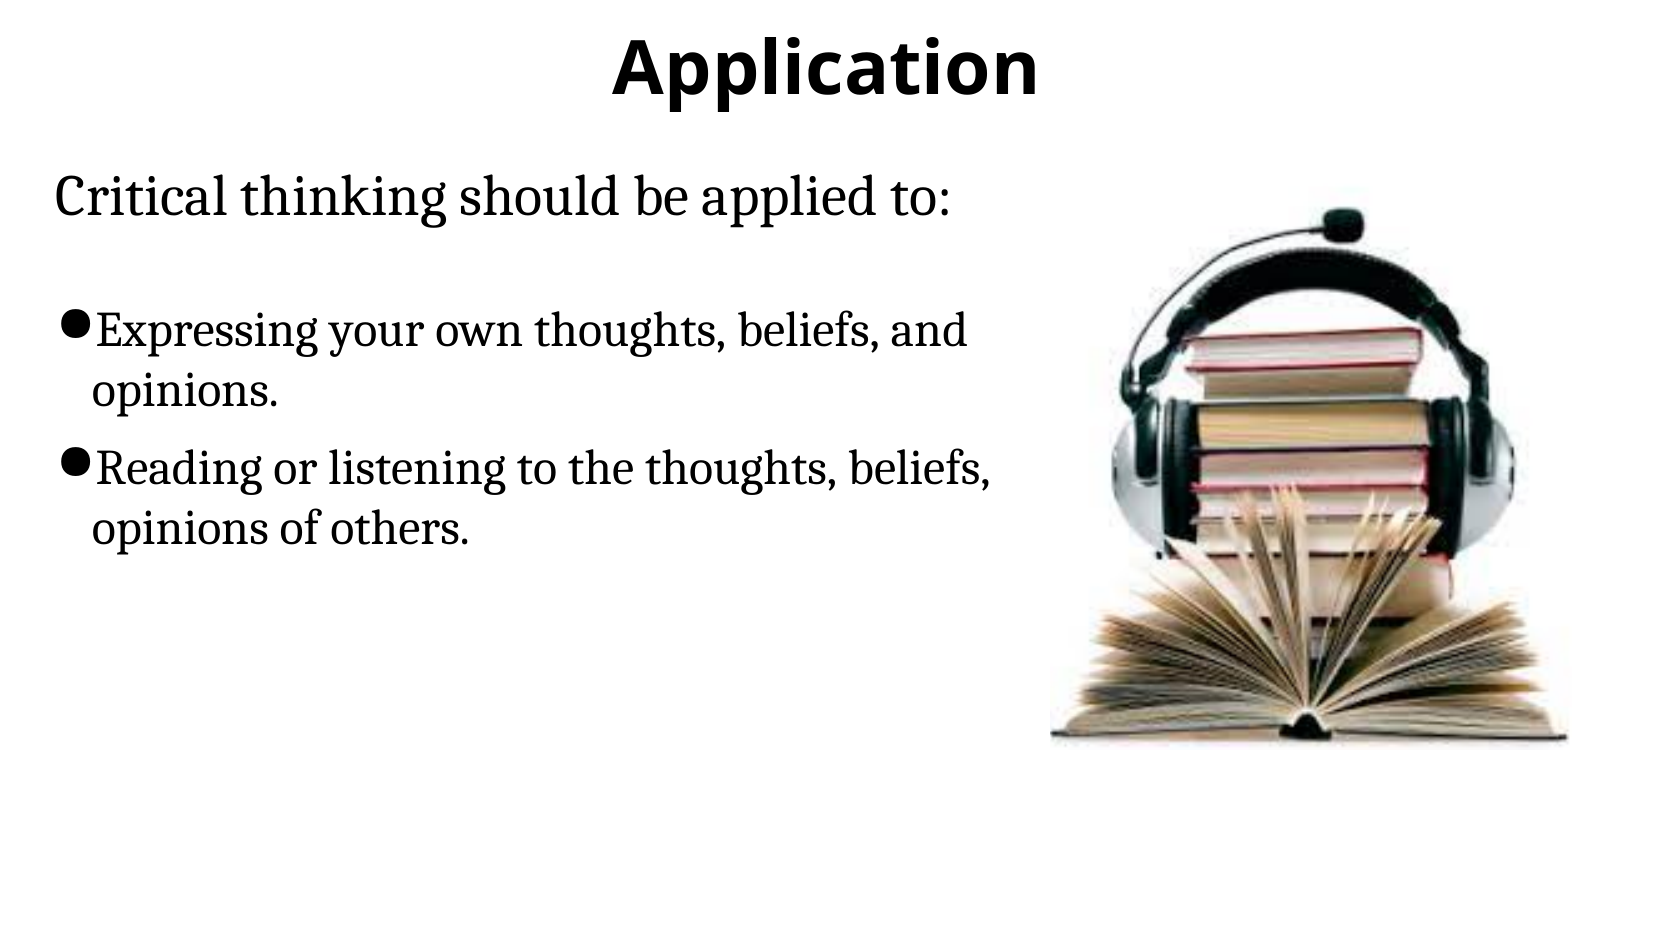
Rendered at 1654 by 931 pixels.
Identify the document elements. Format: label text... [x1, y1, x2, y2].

title Application [0, 17, 1654, 124]
picture [1050, 148, 1572, 751]
text_box Critical thinking should be applied to: Expressing your own thoughts, beliefs, and opinions. Reading or listening to the thoughts, beliefs, opinions of others. [41, 149, 1013, 562]
